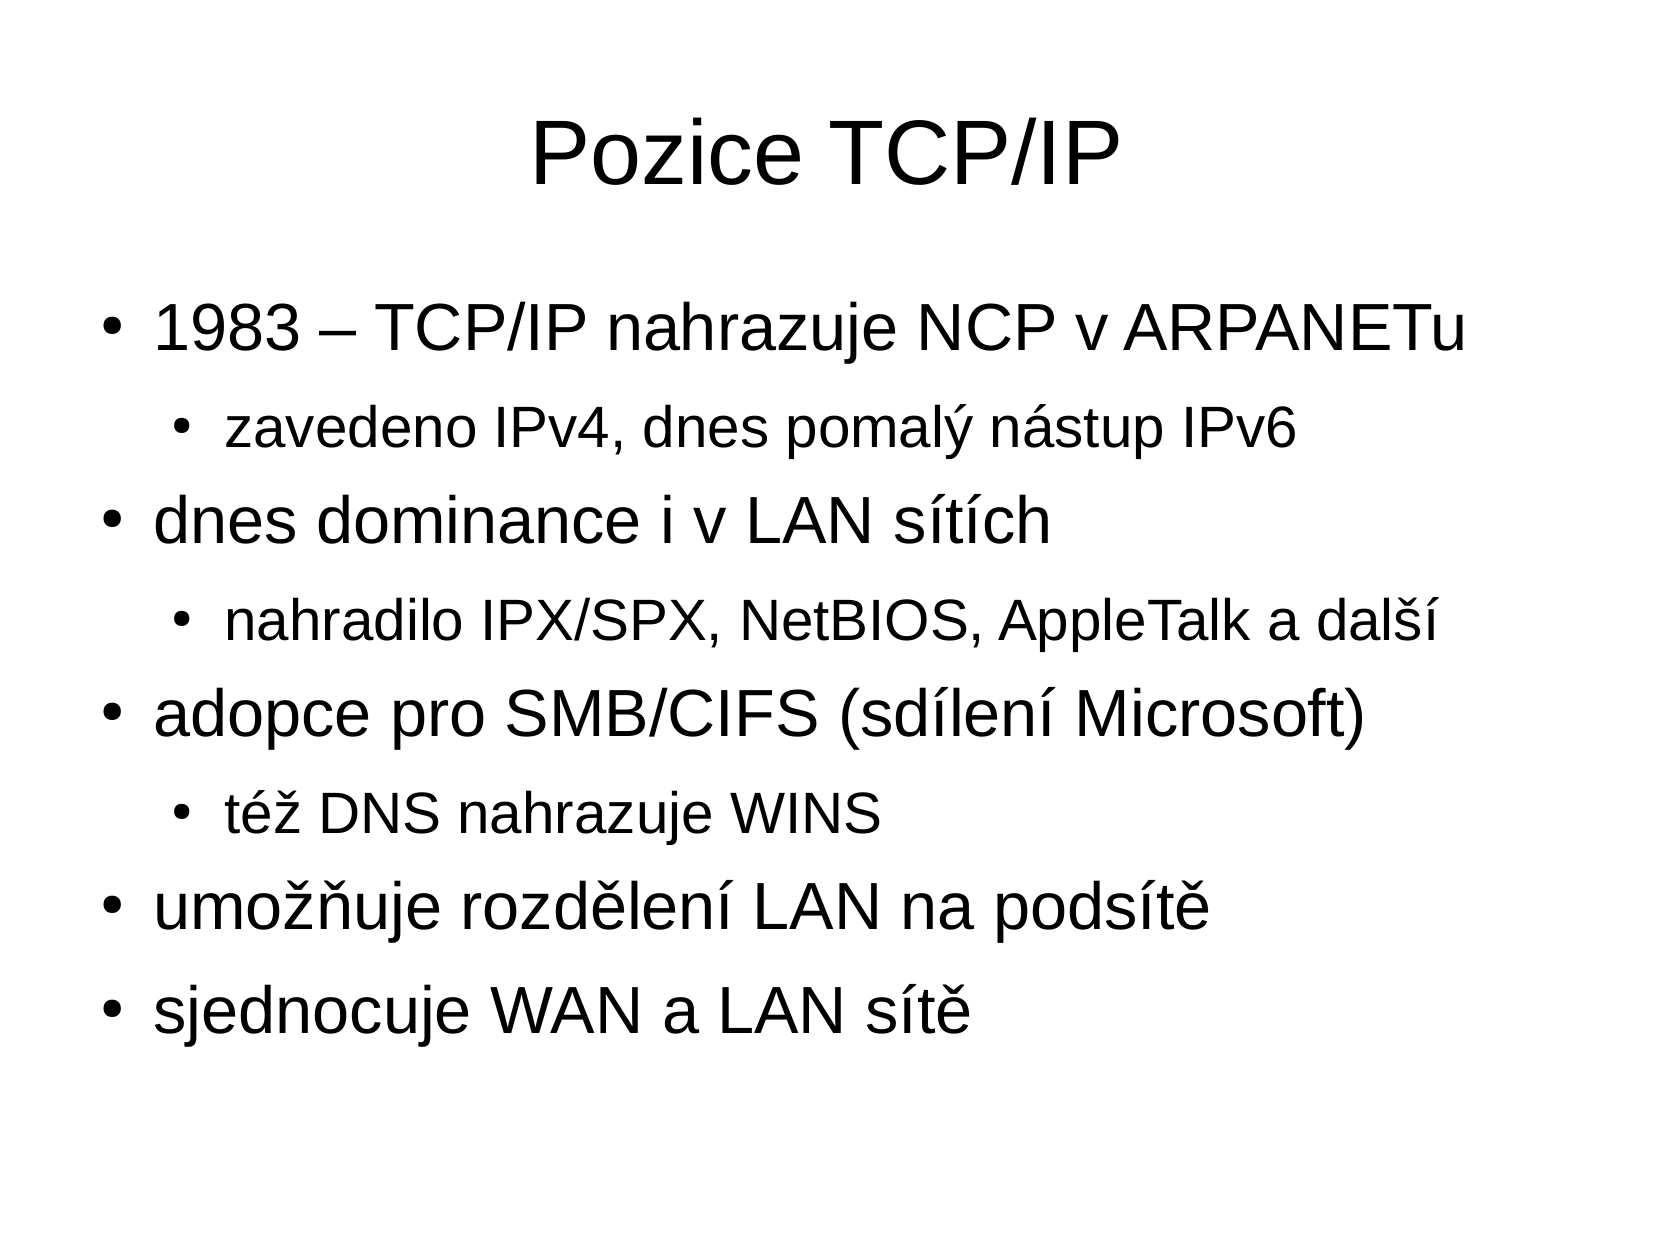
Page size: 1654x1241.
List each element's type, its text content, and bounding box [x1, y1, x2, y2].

list 1983 – TCP/IP nahrazuje NCP v ARPANETu zavedeno IPv4, dnes pomalý nástup IPv6 dnes dominance i v LAN sítích nahradilo IPX/SPX, NetBIOS, AppleTalk a další adopce pro SMB/CIFS (sdílení Microsoft) též DNS nahrazuje WINS umožňuje rozdělení LAN na podsítě sjednocuje WAN a LAN sítě [82, 290, 1571, 1094]
title Pozice TCP/IP [82, 56, 1571, 250]
